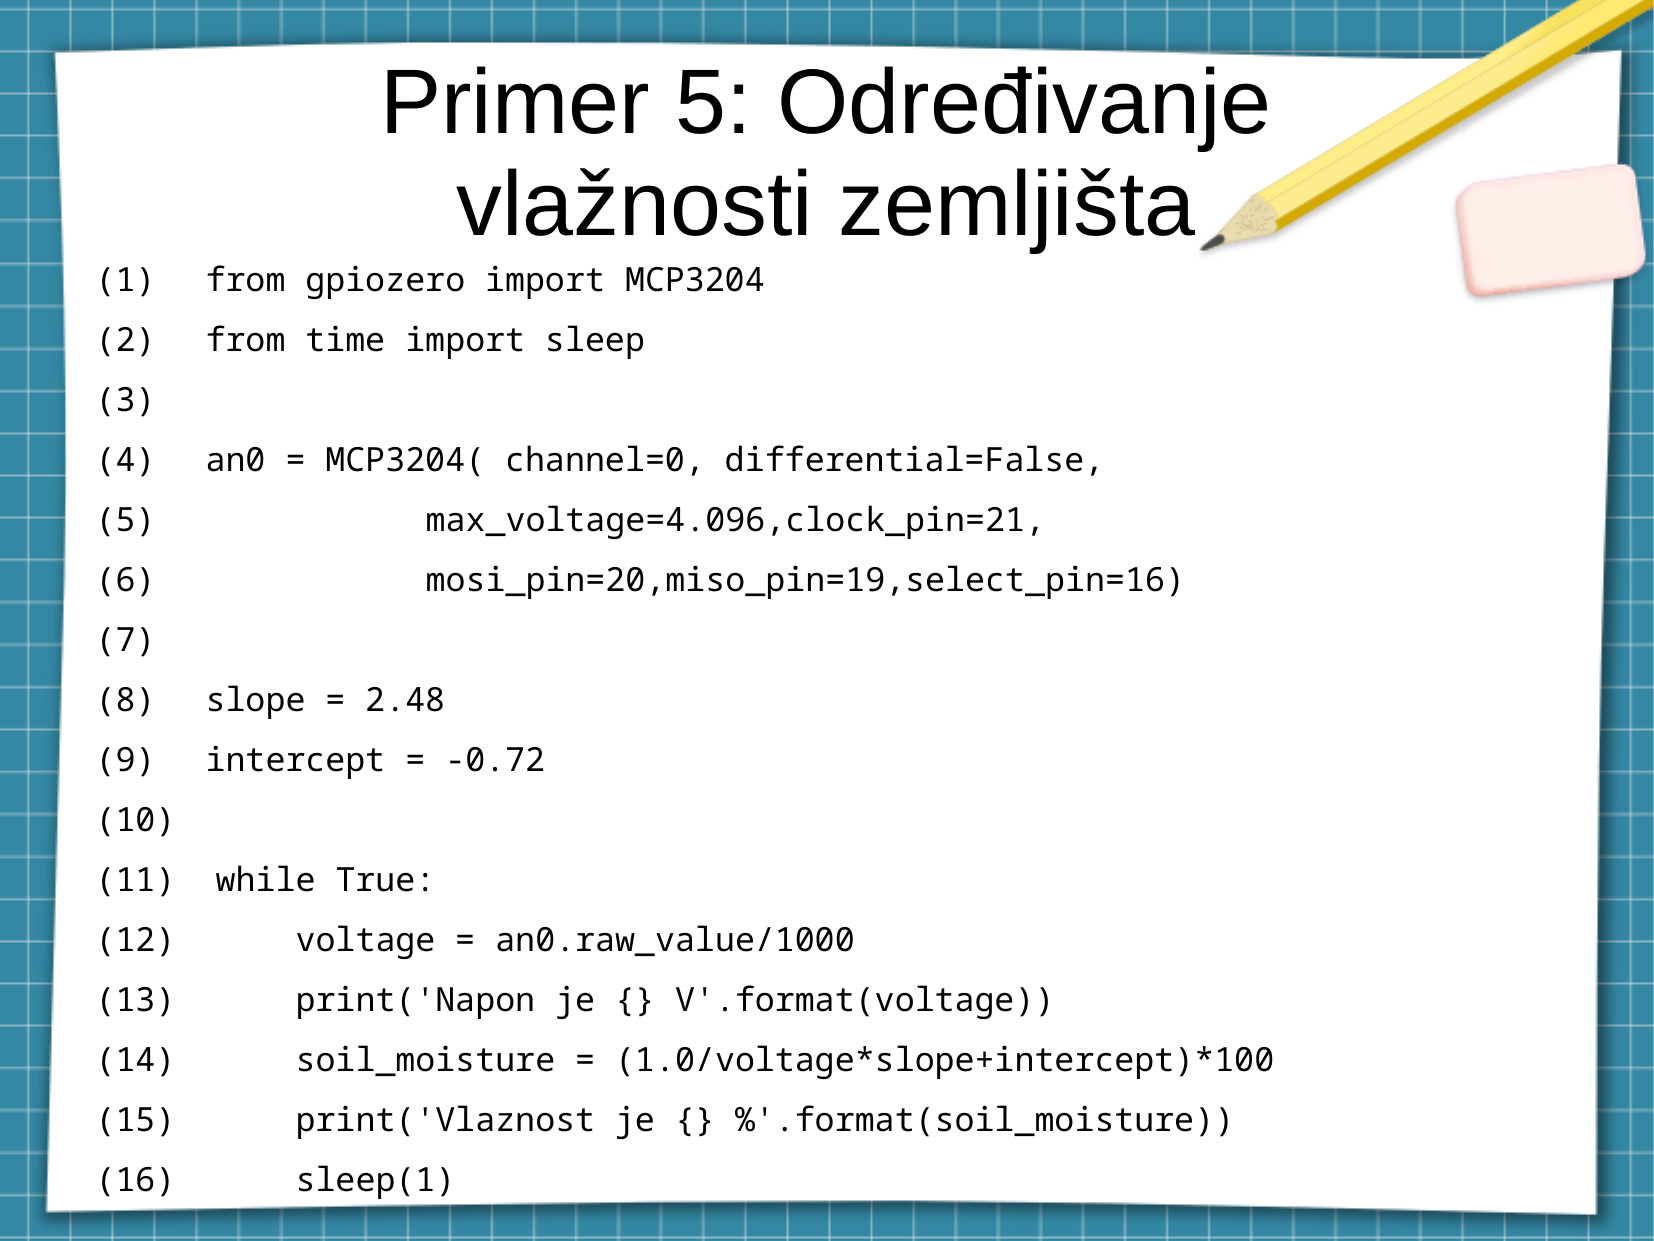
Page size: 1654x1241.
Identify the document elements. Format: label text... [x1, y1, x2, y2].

picture [0, 0, 1654, 1241]
title Primer 5: Određivanje vlažnosti zemljišta [82, 49, 1571, 257]
list from gpiozero import MCP3204 from time import sleep an0 = MCP3204( channel=0, differential=False, max_voltage=4.096,clock_pin=21, mosi_pin=20,miso_pin=19,select_pin=16) slope = 2.48 intercept = -0.72 while True: voltage = an0.raw_value/1000 print('Napon je {} V'.format(voltage)) soil_moisture = (1.0/voltage*slope+intercept)*100 print('Vlaznost je {} %'.format(soil_moisture)) sleep(1) [86, 256, 1576, 1217]
